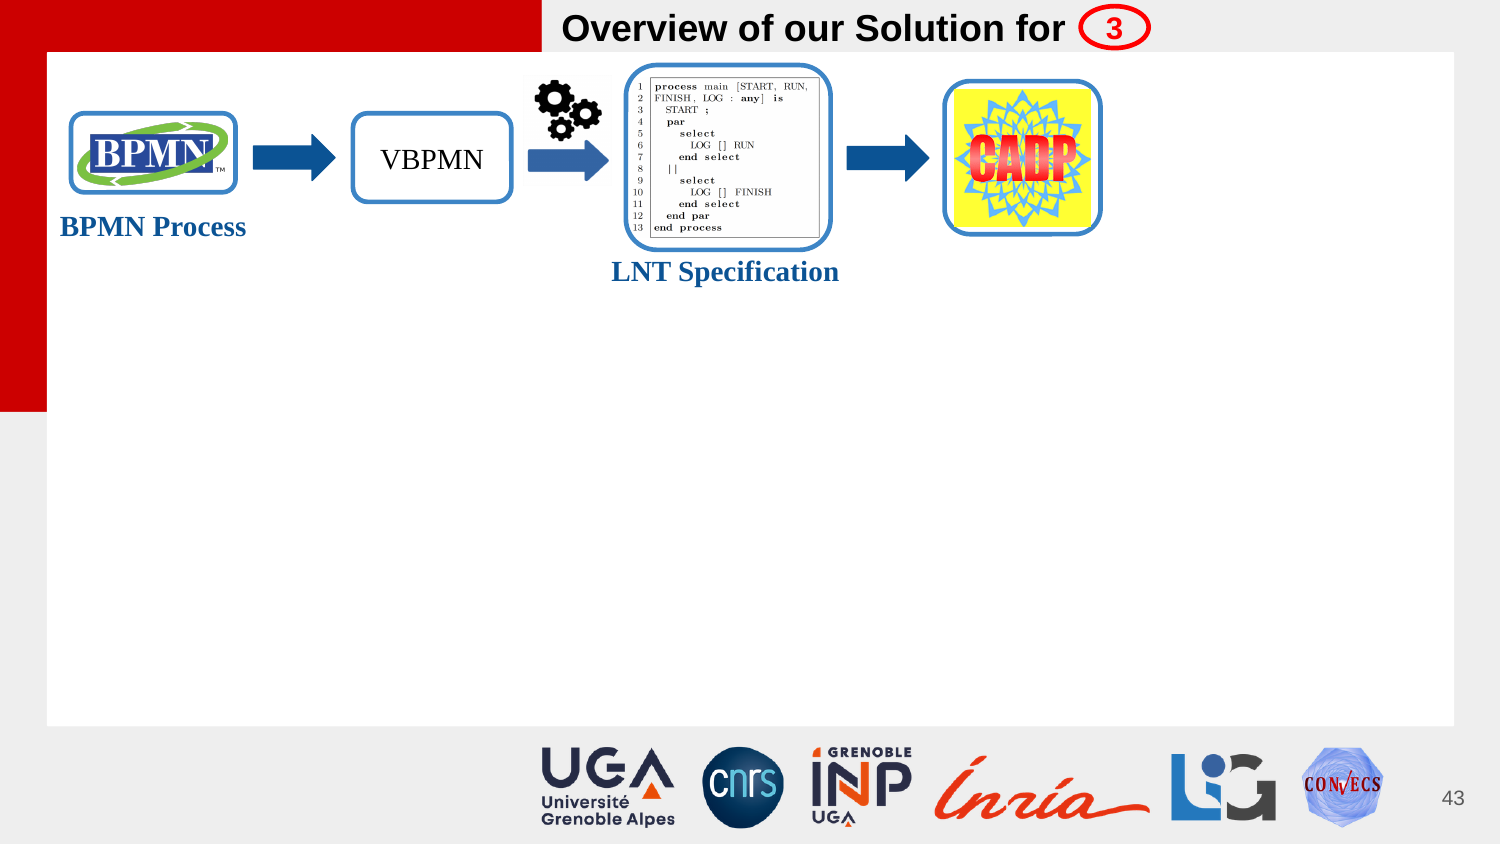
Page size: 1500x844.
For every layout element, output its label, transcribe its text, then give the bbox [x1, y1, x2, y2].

text_box VBPMN [352, 113, 512, 202]
text_box BPMN Process [12, 197, 294, 252]
text_box Overview of our Solution for [546, 0, 1441, 55]
text_box [253, 134, 335, 181]
slide_number <numéro> [1389, 764, 1480, 830]
picture [0, 0, 1500, 844]
text_box [847, 135, 929, 181]
text_box LNT Specification [588, 248, 863, 291]
text_box 3 [1080, 6, 1149, 49]
